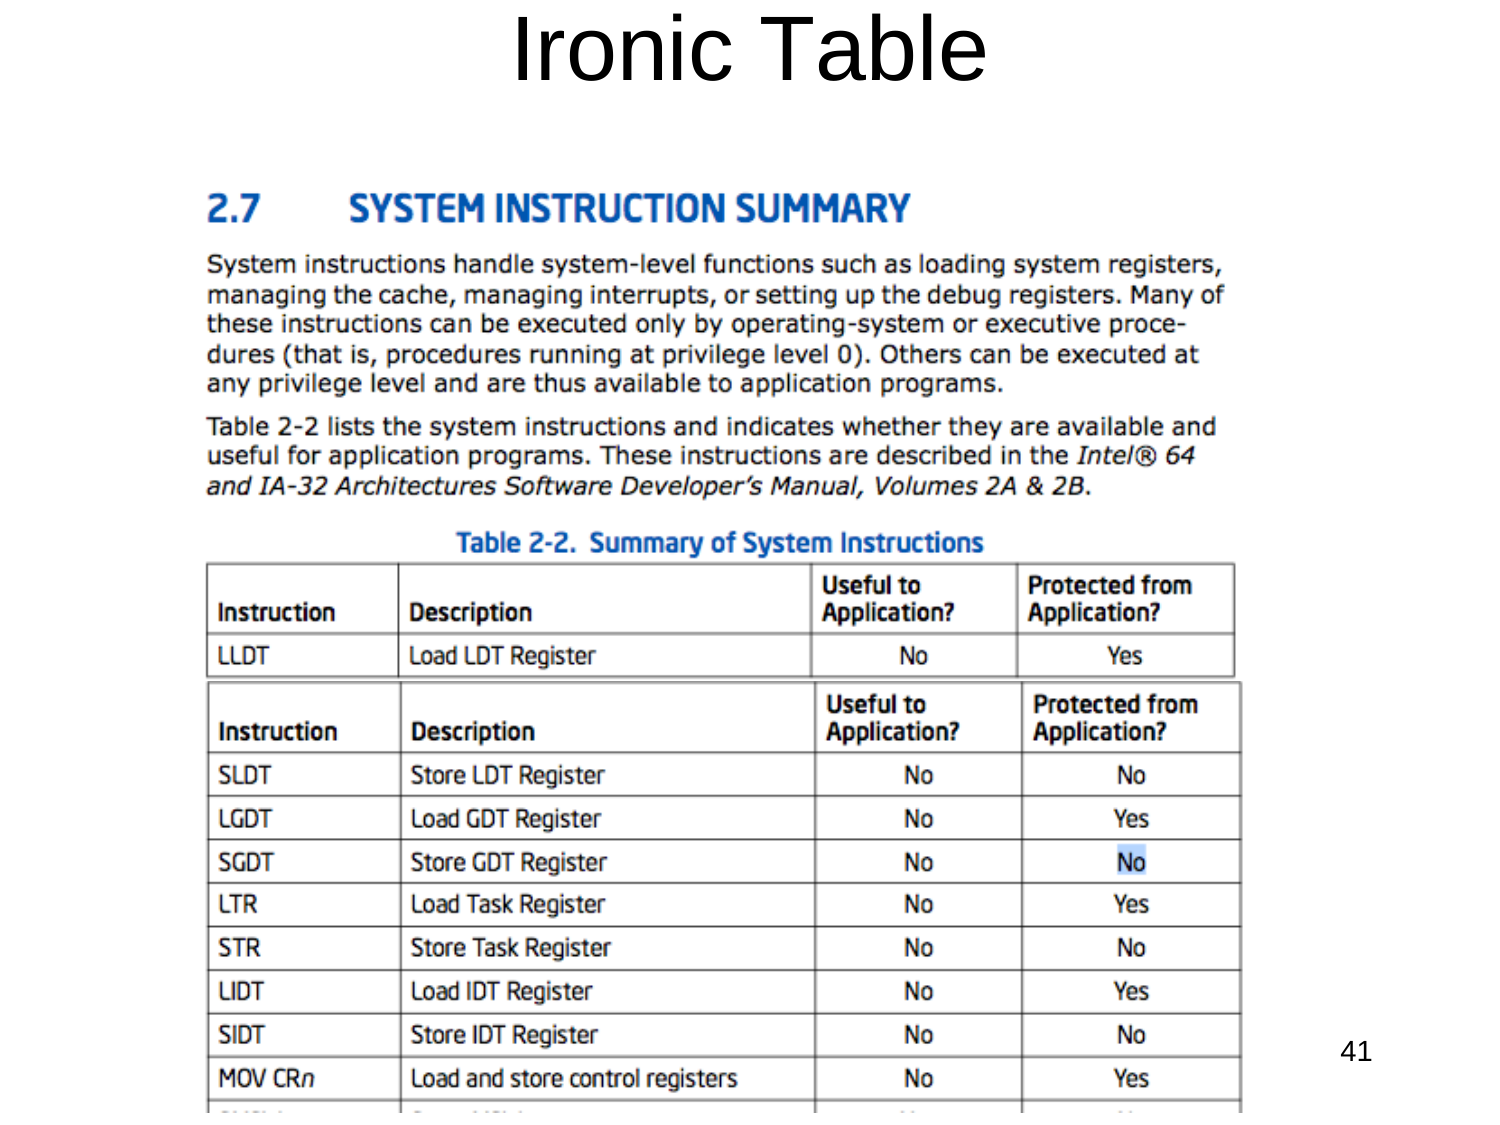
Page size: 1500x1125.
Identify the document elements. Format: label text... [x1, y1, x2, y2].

picture [159, 681, 1281, 1113]
text_box <number> [1281, 1025, 1388, 1101]
text_box [174, 174, 1290, 713]
title Ironic Table [112, 0, 1388, 138]
